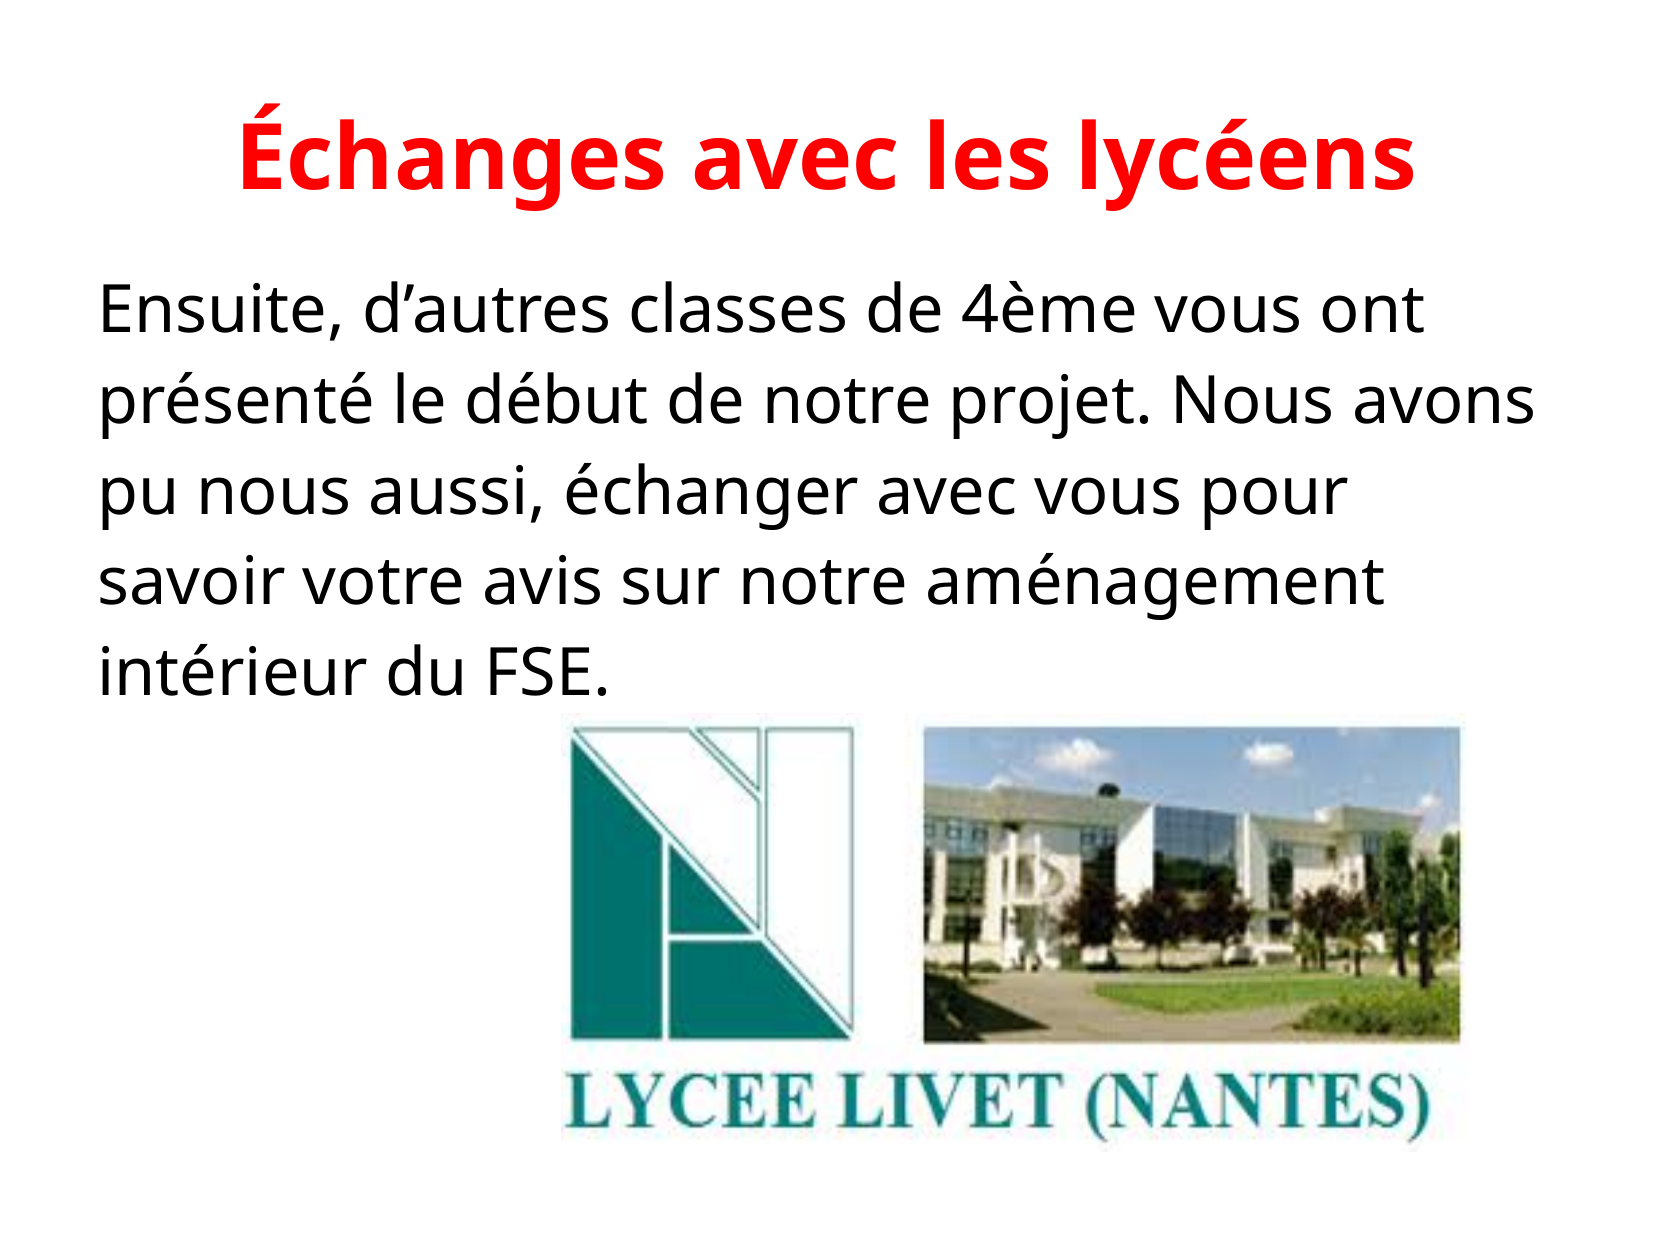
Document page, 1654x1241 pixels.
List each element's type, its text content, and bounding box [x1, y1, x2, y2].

title Échanges avec les lycéens [82, 49, 1571, 253]
picture [561, 713, 1477, 1152]
text_box Ensuite, d’autres classes de 4ème vous ont présenté le début de notre projet. Nous avons pu nous aussi, échanger avec vous pour savoir votre avis sur notre aménagement intérieur du FSE. [82, 253, 1571, 974]
